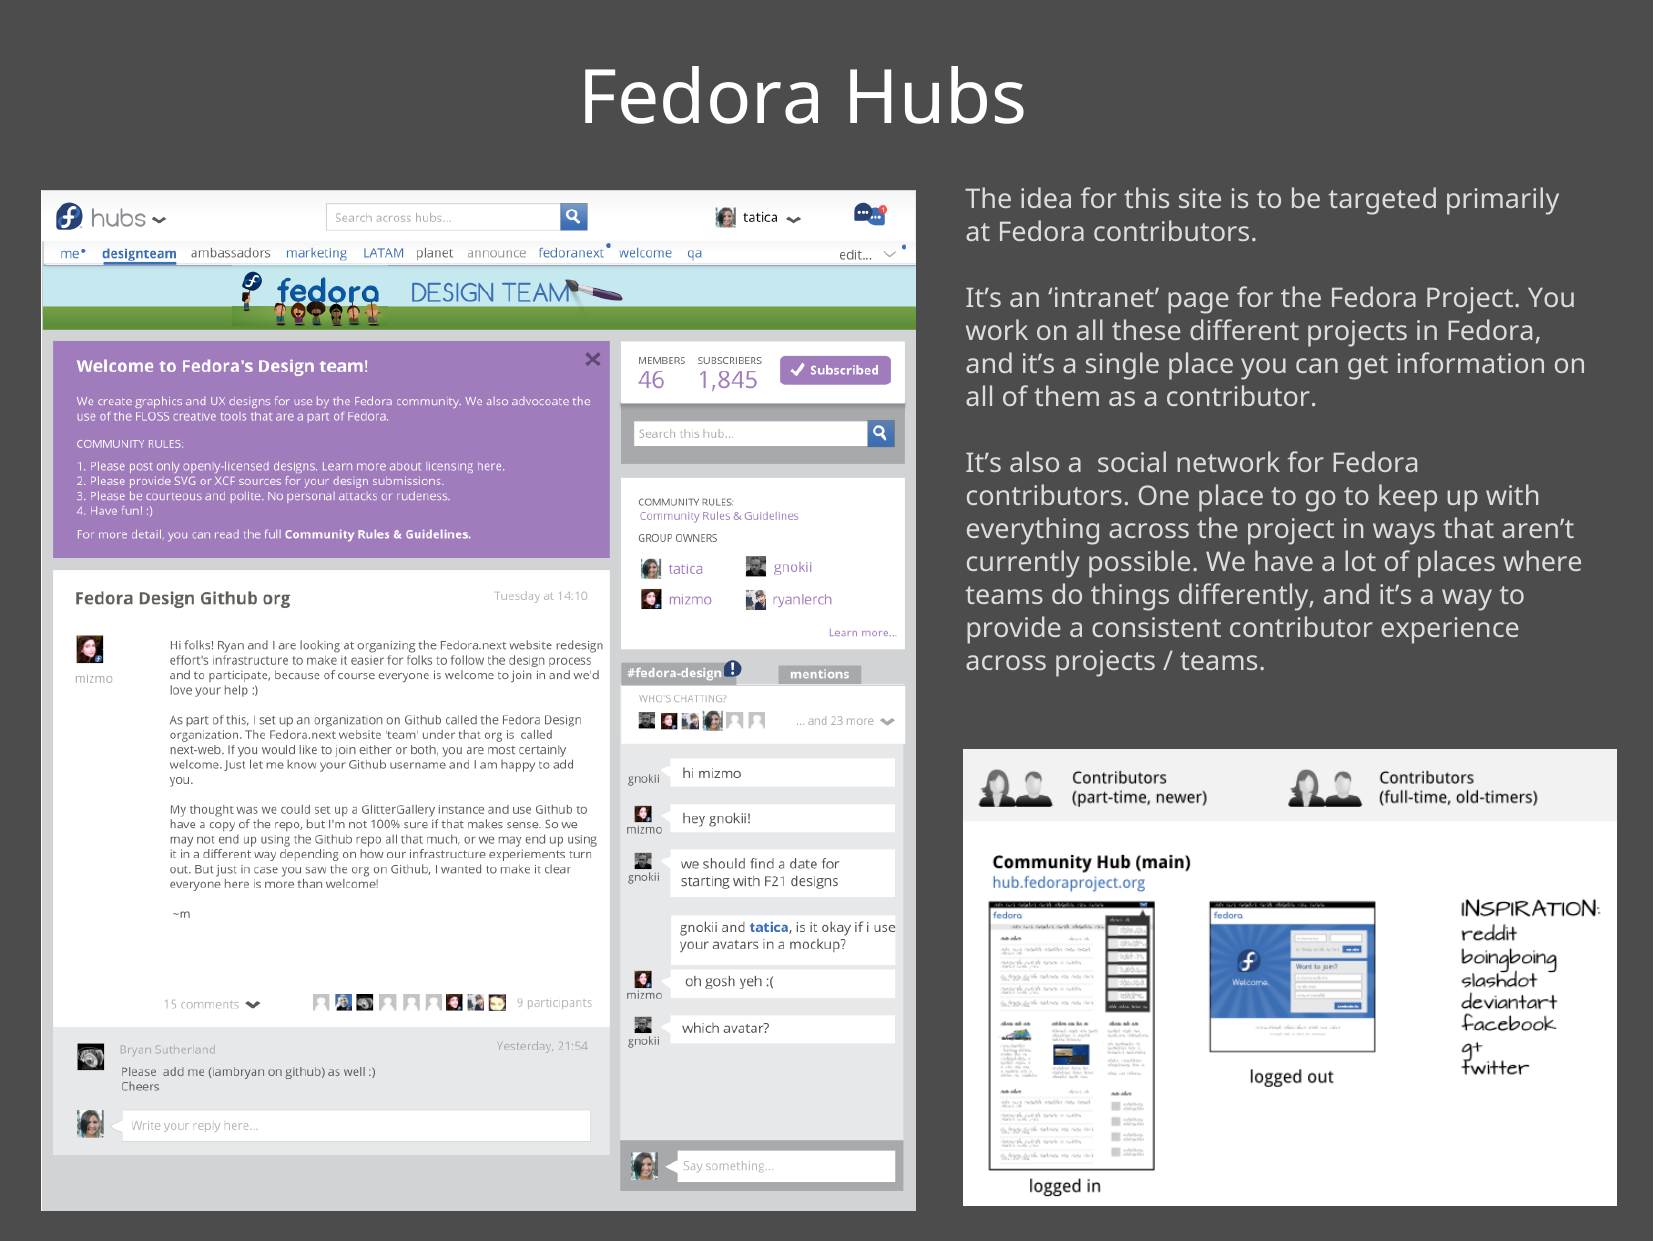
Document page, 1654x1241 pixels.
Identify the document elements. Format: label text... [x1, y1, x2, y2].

picture [41, 190, 916, 1211]
title The idea for this site is to be targeted primarily at Fedora contributors. It’s an ‘intranet’ page for the Fedora Project. You work on all these different projects in Fedora, and it’s a single place you can get information on all of them as a contributor. It’s also a social network for Fedora contributors. One place to go to keep up with everything across the project in ways that aren’t currently possible. We have a lot of places where teams do things differently, and it’s a way to provide a consistent contributor experience across projects / teams. [965, 191, 1590, 704]
title Fedora Hubs [53, 0, 1554, 233]
picture [963, 749, 1617, 1206]
